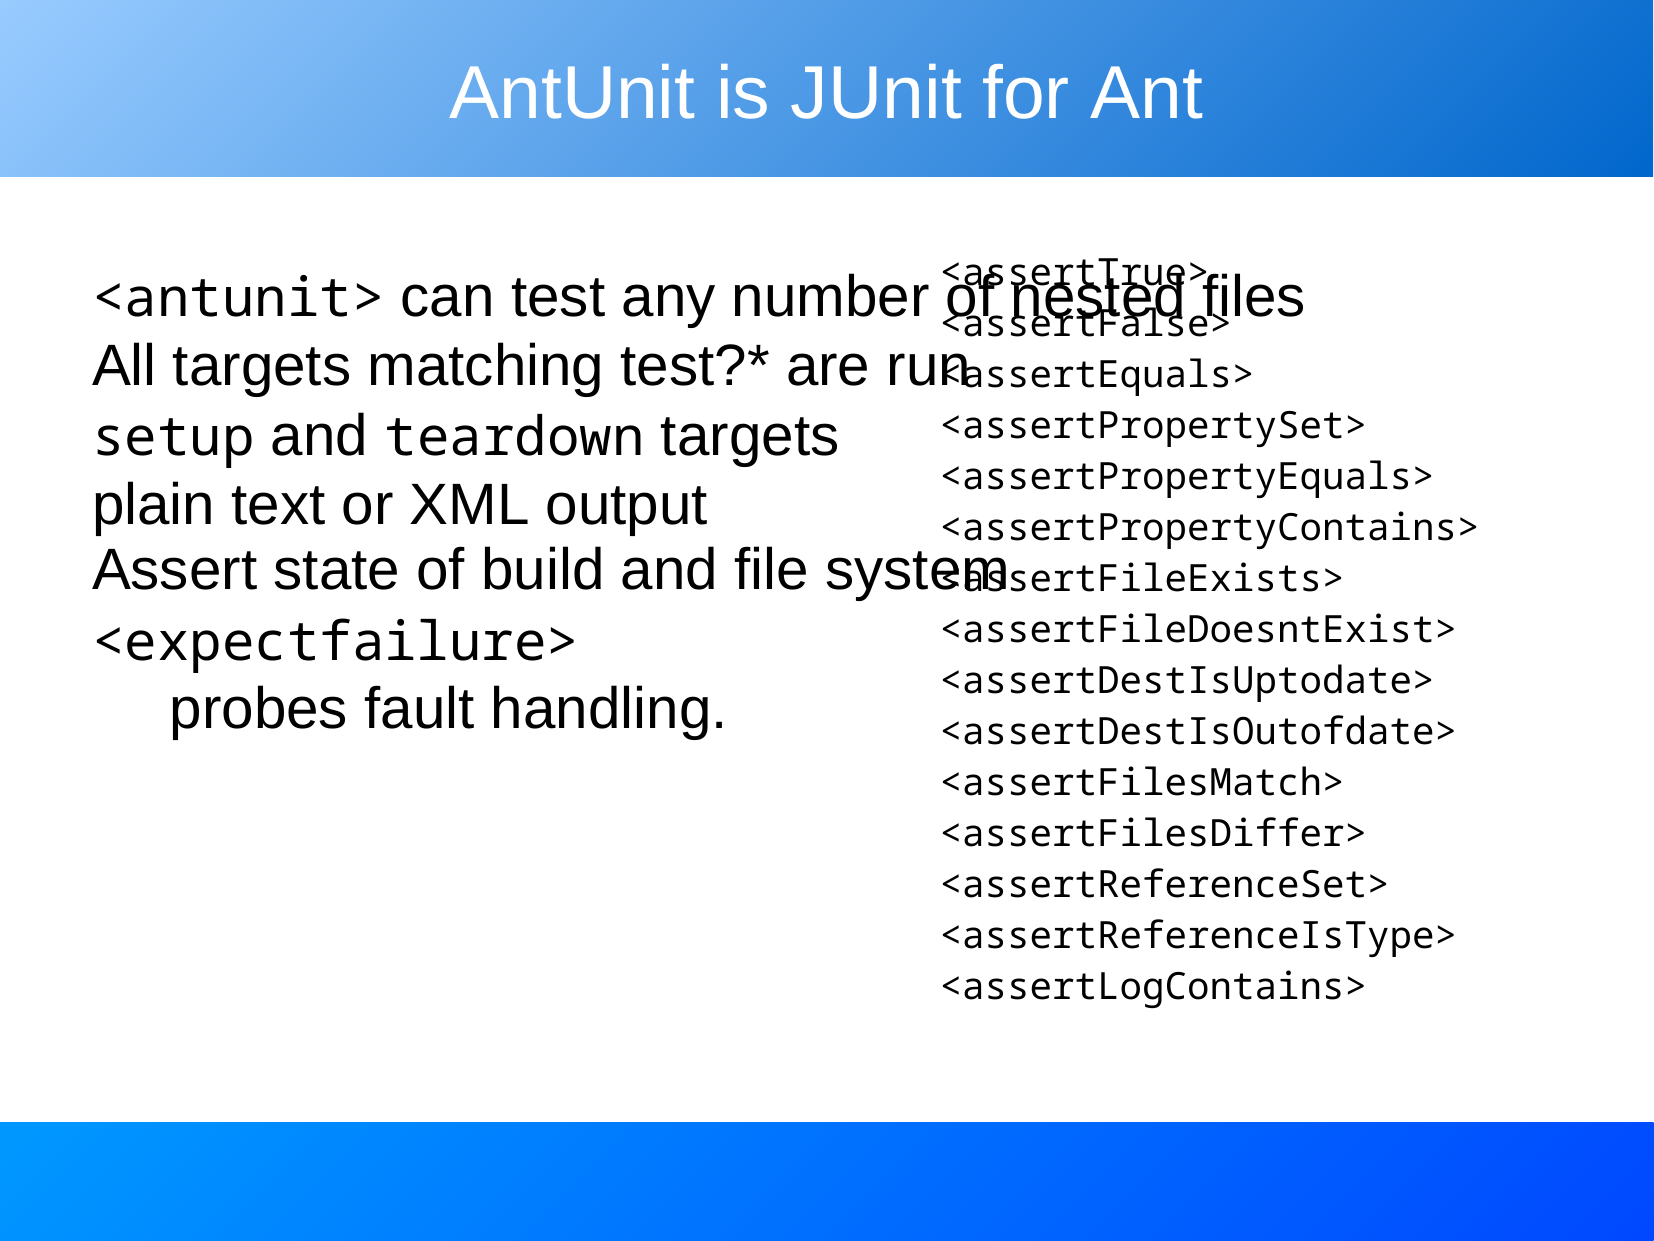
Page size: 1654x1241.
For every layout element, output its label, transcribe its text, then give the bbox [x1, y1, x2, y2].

list <antunit> can test any number of nested files All targets matching test?* are run setup and teardown targets plain text or XML output Assert state of build and file system <expectfailure> probes fault handling. [82, 258, 809, 1078]
text_box <assertTrue> <assertFalse> <assertEquals> <assertPropertySet> <assertPropertyEquals> <assertPropertyContains> <assertFileExists> <assertFileDoesntExist> <assertDestIsUptodate> <assertDestIsOutofdate> <assertFilesMatch> <assertFilesDiffer> <assertReferenceSet> <assertReferenceIsType> <assertLogContains> [924, 339, 1495, 917]
title AntUnit is JUnit for Ant [82, 22, 1571, 163]
